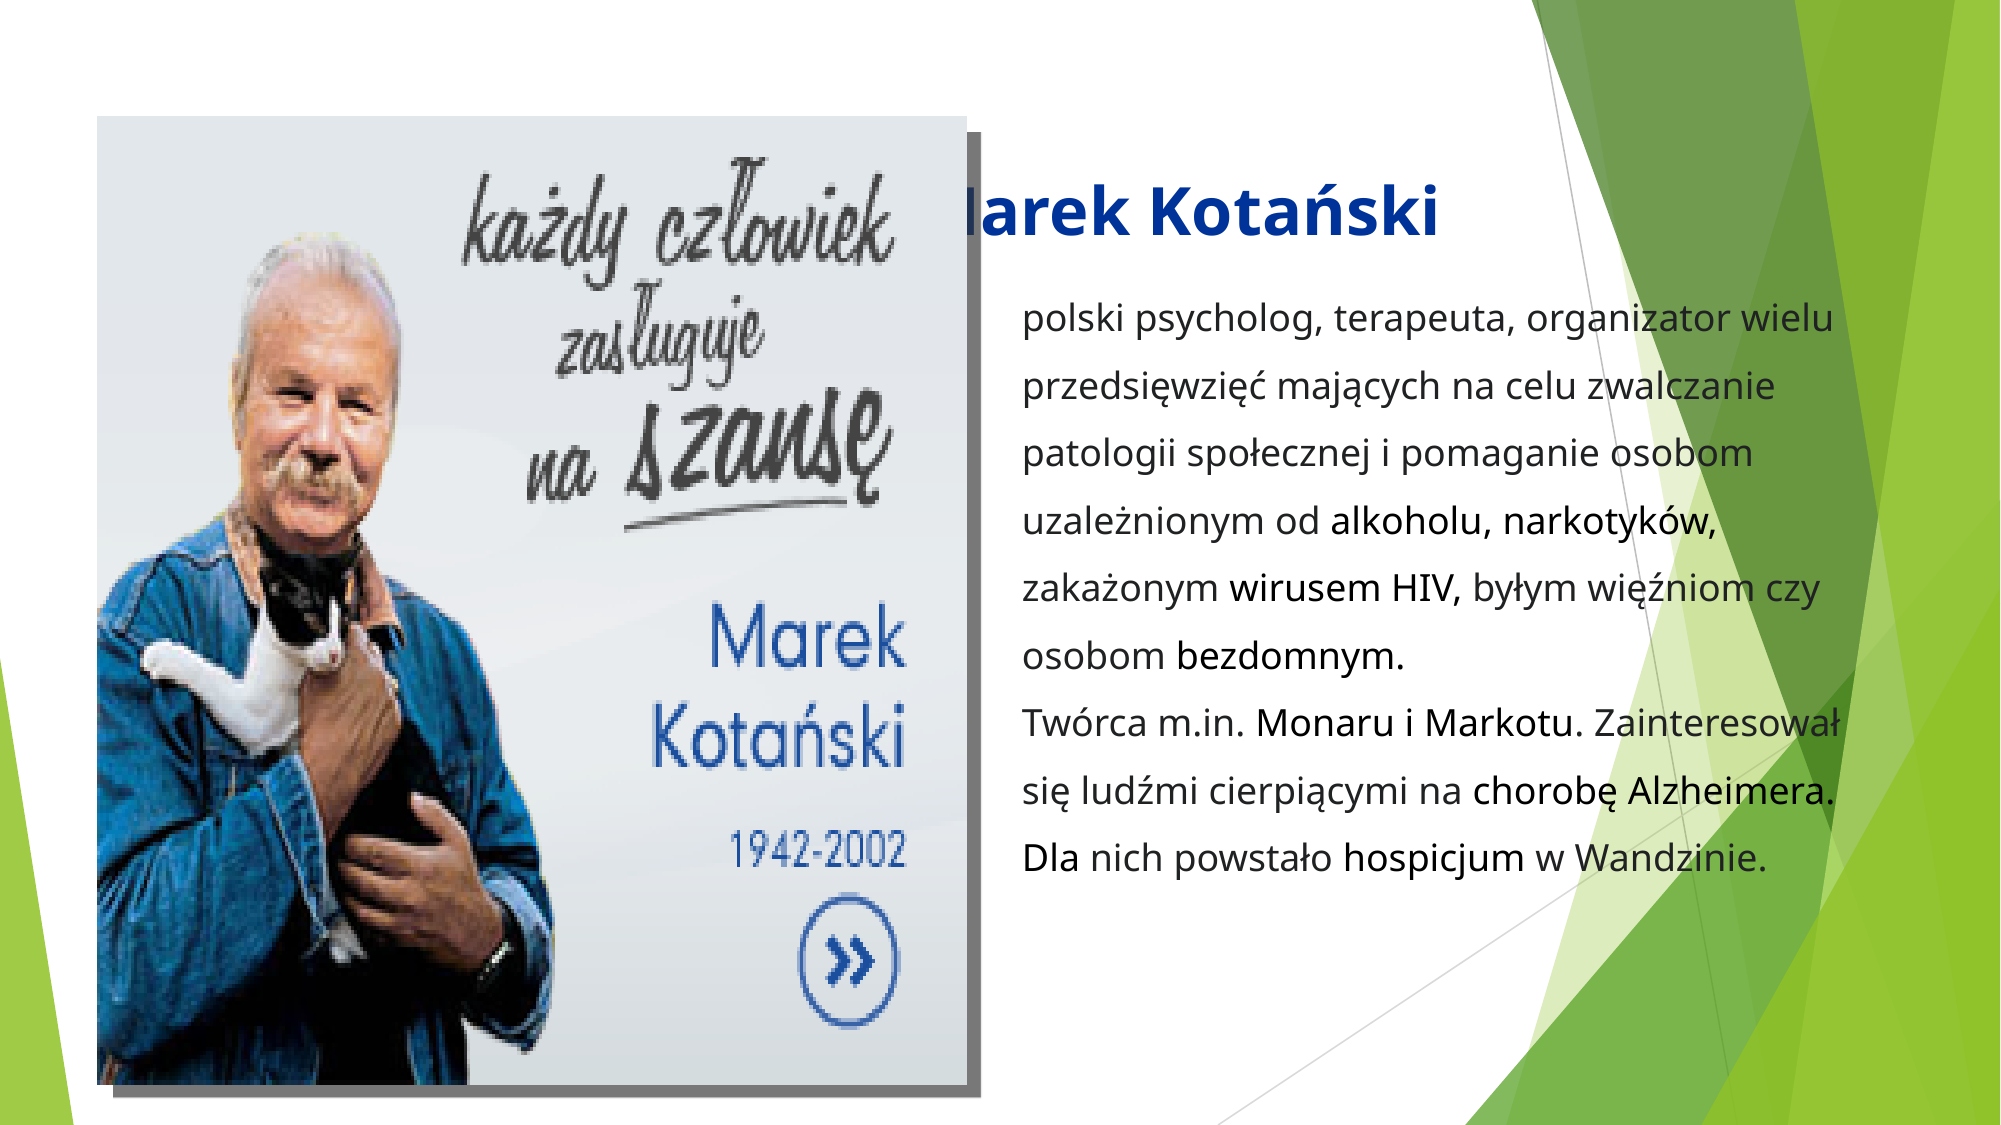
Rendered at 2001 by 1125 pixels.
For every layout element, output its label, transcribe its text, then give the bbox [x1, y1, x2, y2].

title Marek Kotański [983, 161, 1788, 328]
picture [97, 116, 967, 1085]
text_box polski psycholog, terapeuta, organizator wielu przedsięwzięć mających na celu zwalczanie patologii społecznej i pomaganie osobom uzależnionym od alkoholu, narkotyków, zakażonym wirusem HIV, byłym więźniom czy osobom bezdomnym. Twórca m.in. Monaru i Markotu. Zainteresował się ludźmi cierpiącymi na chorobę Alzheimera. Dla nich powstało hospicjum w Wandzinie. [1007, 264, 1902, 887]
